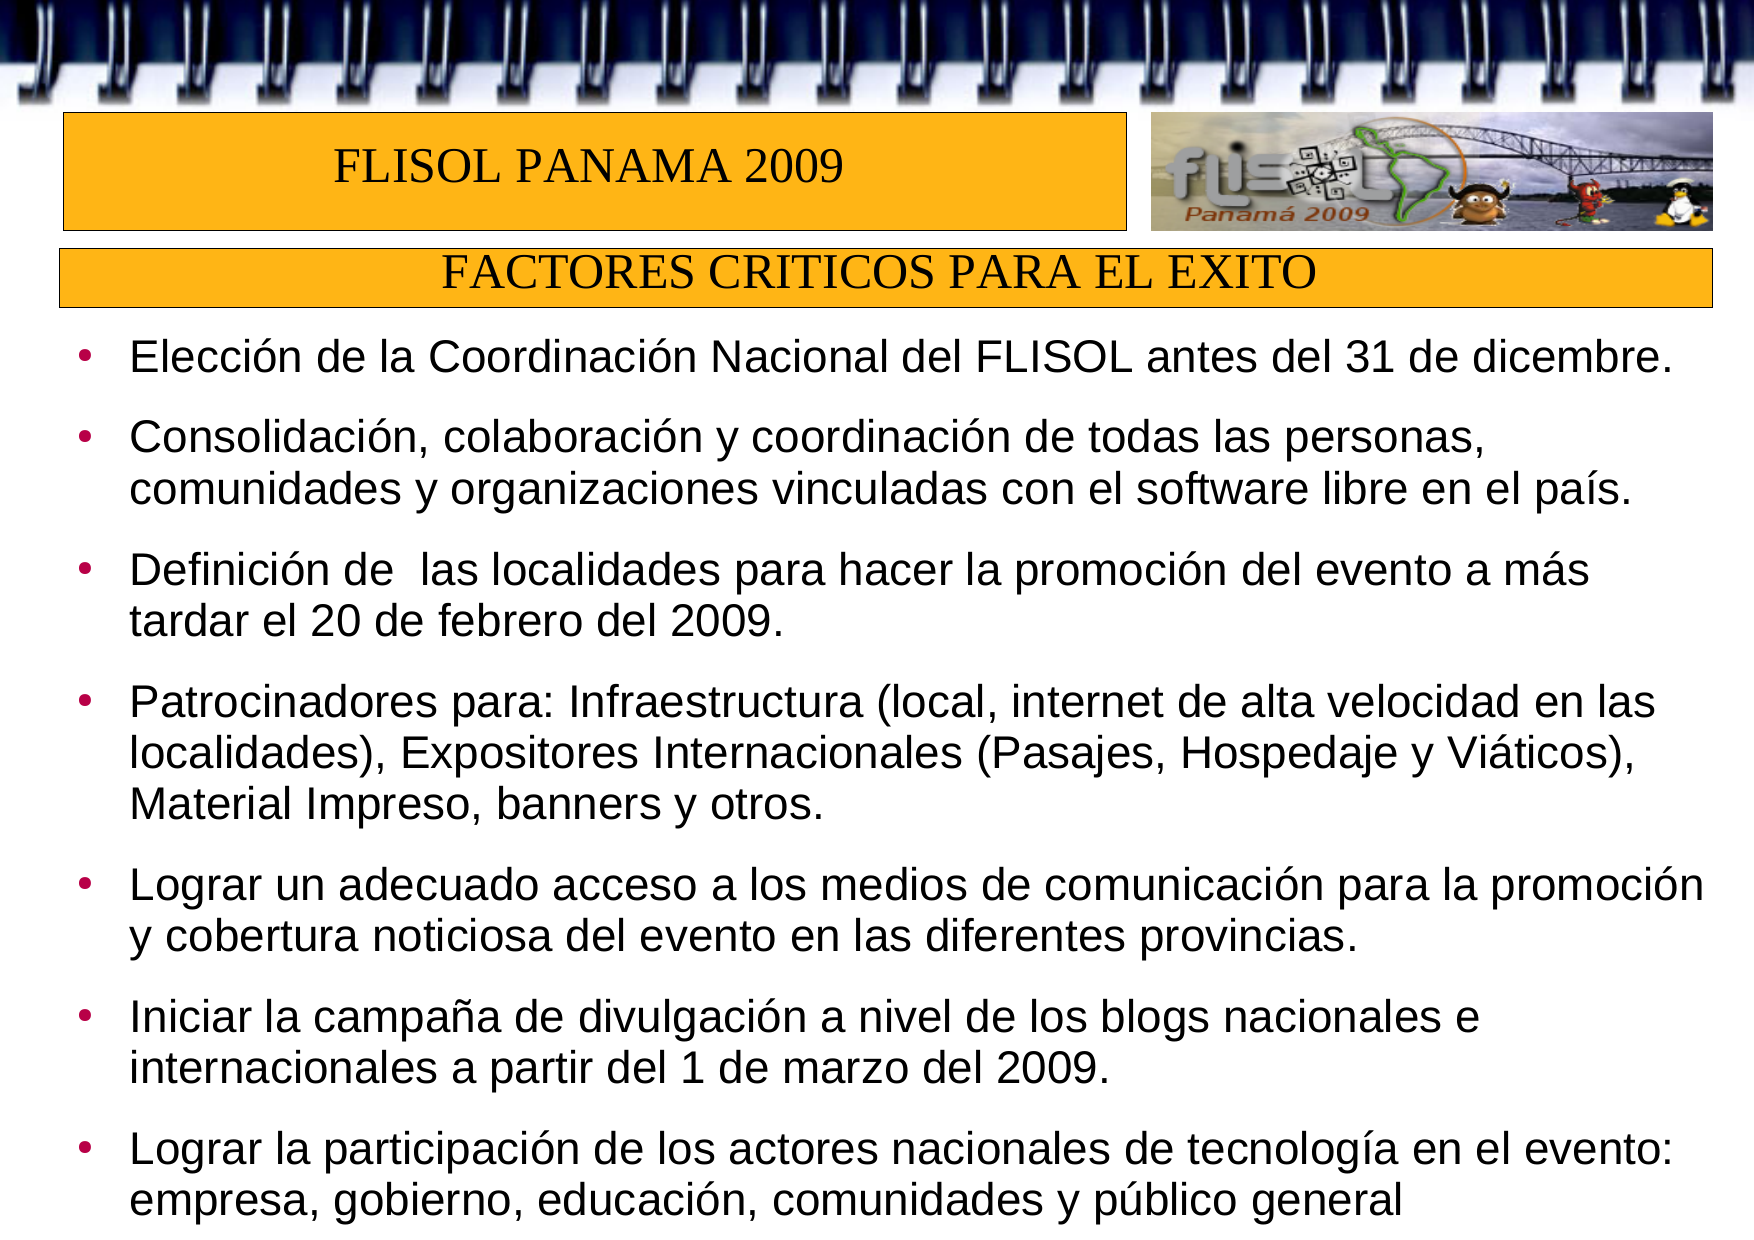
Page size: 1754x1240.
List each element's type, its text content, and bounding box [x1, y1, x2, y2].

list Elección de la Coordinación Nacional del FLISOL antes del 31 de dicembre. Consolidación, colaboración y coordinación de todas las personas, comunidades y organizaciones vinculadas con el software libre en el país. Definición de las localidades para hacer la promoción del evento a más tardar el 20 de febrero del 2009. Patrocinadores para: Infraestructura (local, internet de alta velocidad en las localidades), Expositores Internacionales (Pasajes, Hospedaje y Viáticos), Material Impreso, banners y otros. Lograr un adecuado acceso a los medios de comunicación para la promoción y cobertura noticiosa del evento en las diferentes provincias. Iniciar la campaña de divulgación a nivel de los blogs nacionales e internacionales a partir del 1 de marzo del 2009. Lograr la participación de los actores nacionales de tecnología en el evento: empresa, gobierno, educación, comunidades y público general [59, 330, 1713, 1226]
text_box FACTORES CRITICOS PARA EL EXITO [59, 248, 1713, 308]
text_box FLISOL PANAMA 2009 [63, 112, 1127, 231]
picture [0, 0, 1754, 231]
